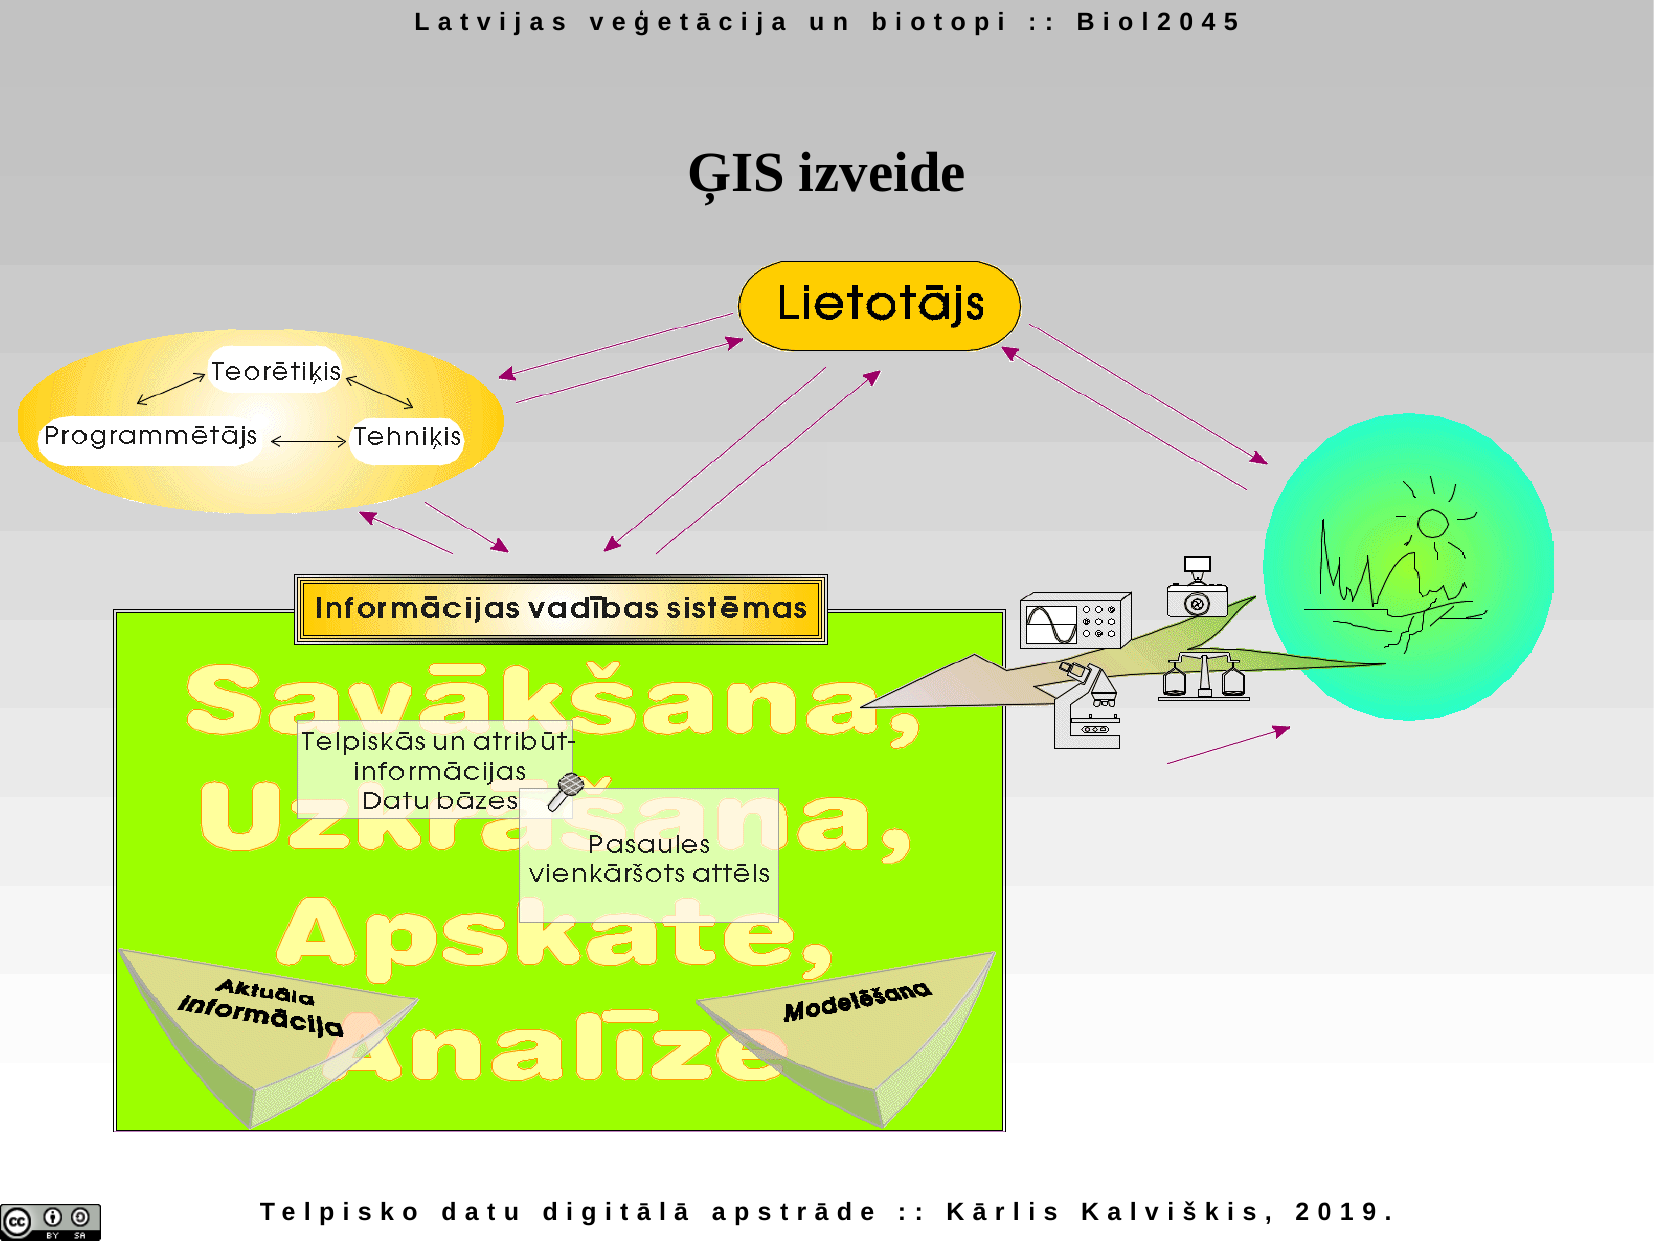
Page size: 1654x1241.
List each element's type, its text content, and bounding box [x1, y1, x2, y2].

title ĢIS izveide [29, 49, 1625, 296]
picture [0, 0, 1654, 1241]
